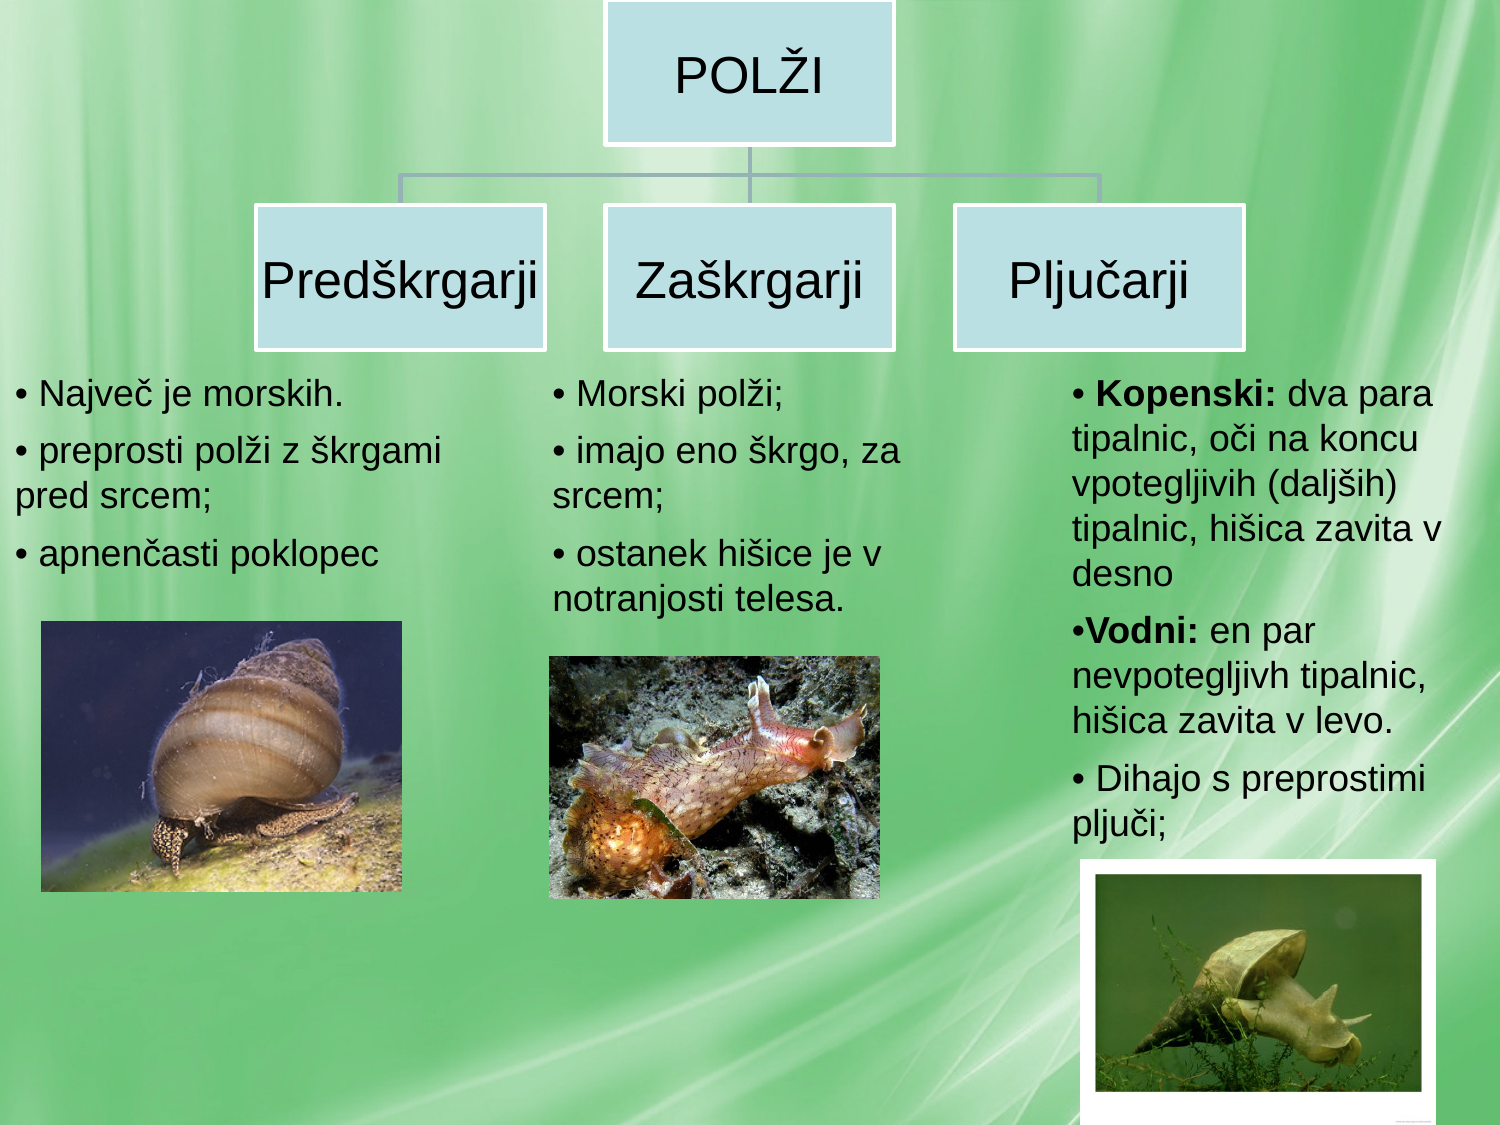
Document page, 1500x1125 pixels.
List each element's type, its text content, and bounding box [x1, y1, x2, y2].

text_box Zaškrgarji [605, 205, 895, 350]
text_box Predškrgarji [256, 205, 545, 350]
text_box • Kopenski: dva para tipalnic, oči na koncu vpotegljivih (daljših) tipalnic, hišica zavita v desno •Vodni: en par nevpotegljivh tipalnic, hišica zavita v levo. • Dihajo s preprostimi pljuči; [1057, 361, 1500, 910]
text_box POLŽI [605, 0, 895, 145]
text_box Pljučarji [955, 205, 1244, 350]
text_box • Največ je morskih. • preprosti polži z škrgami pred srcem; • apnenčasti poklopec [0, 361, 479, 582]
text_box • Morski polži; • imajo eno škrgo, za srcem; • ostanek hišice je v notranjosti telesa. [537, 361, 975, 627]
picture [0, 0, 1500, 1125]
